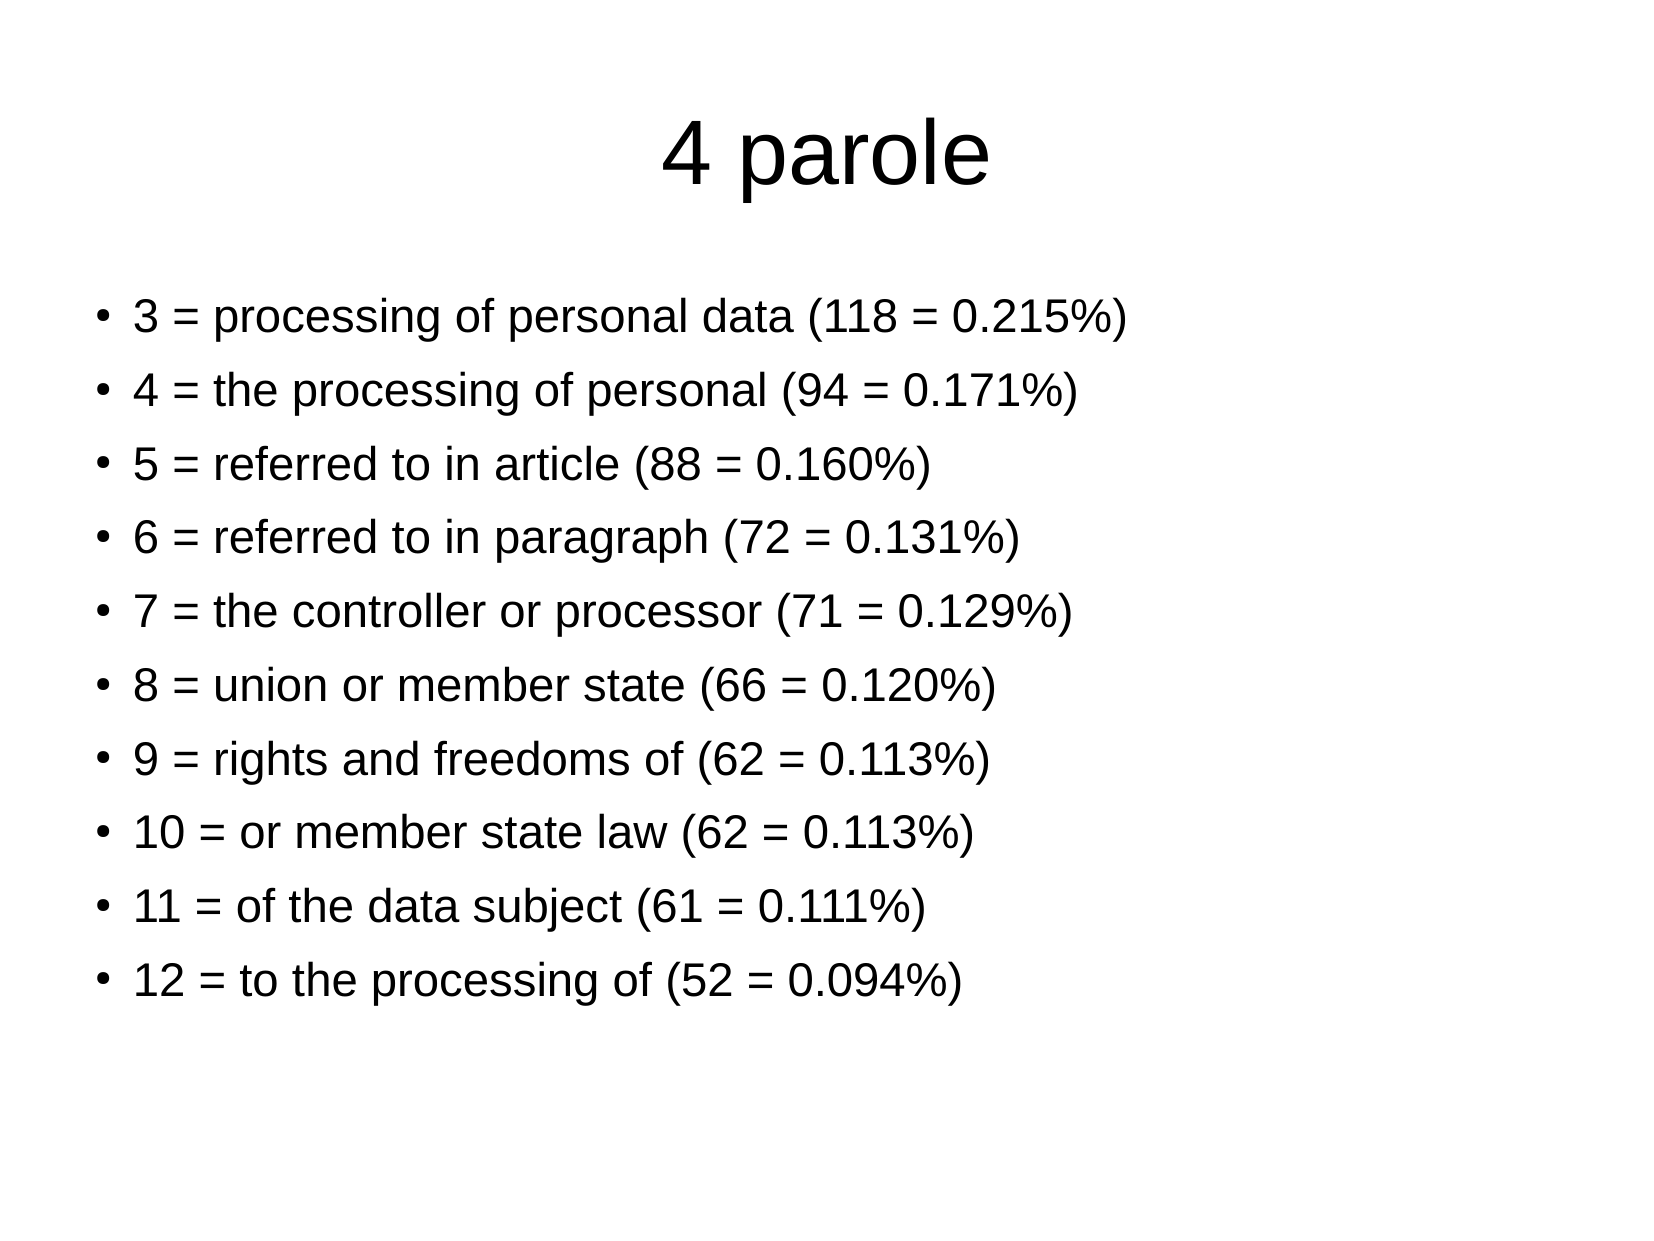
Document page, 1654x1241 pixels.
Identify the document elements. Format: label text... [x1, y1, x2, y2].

list 3 = processing of personal data (118 = 0.215%) 4 = the processing of personal (94 = 0.171%) 5 = referred to in article (88 = 0.160%) 6 = referred to in paragraph (72 = 0.131%) 7 = the controller or processor (71 = 0.129%) 8 = union or member state (66 = 0.120%) 9 = rights and freedoms of (62 = 0.113%) 10 = or member state law (62 = 0.113%) 11 = of the data subject (61 = 0.111%) 12 = to the processing of (52 = 0.094%) [82, 290, 1571, 1010]
title 4 parole [82, 49, 1571, 257]
